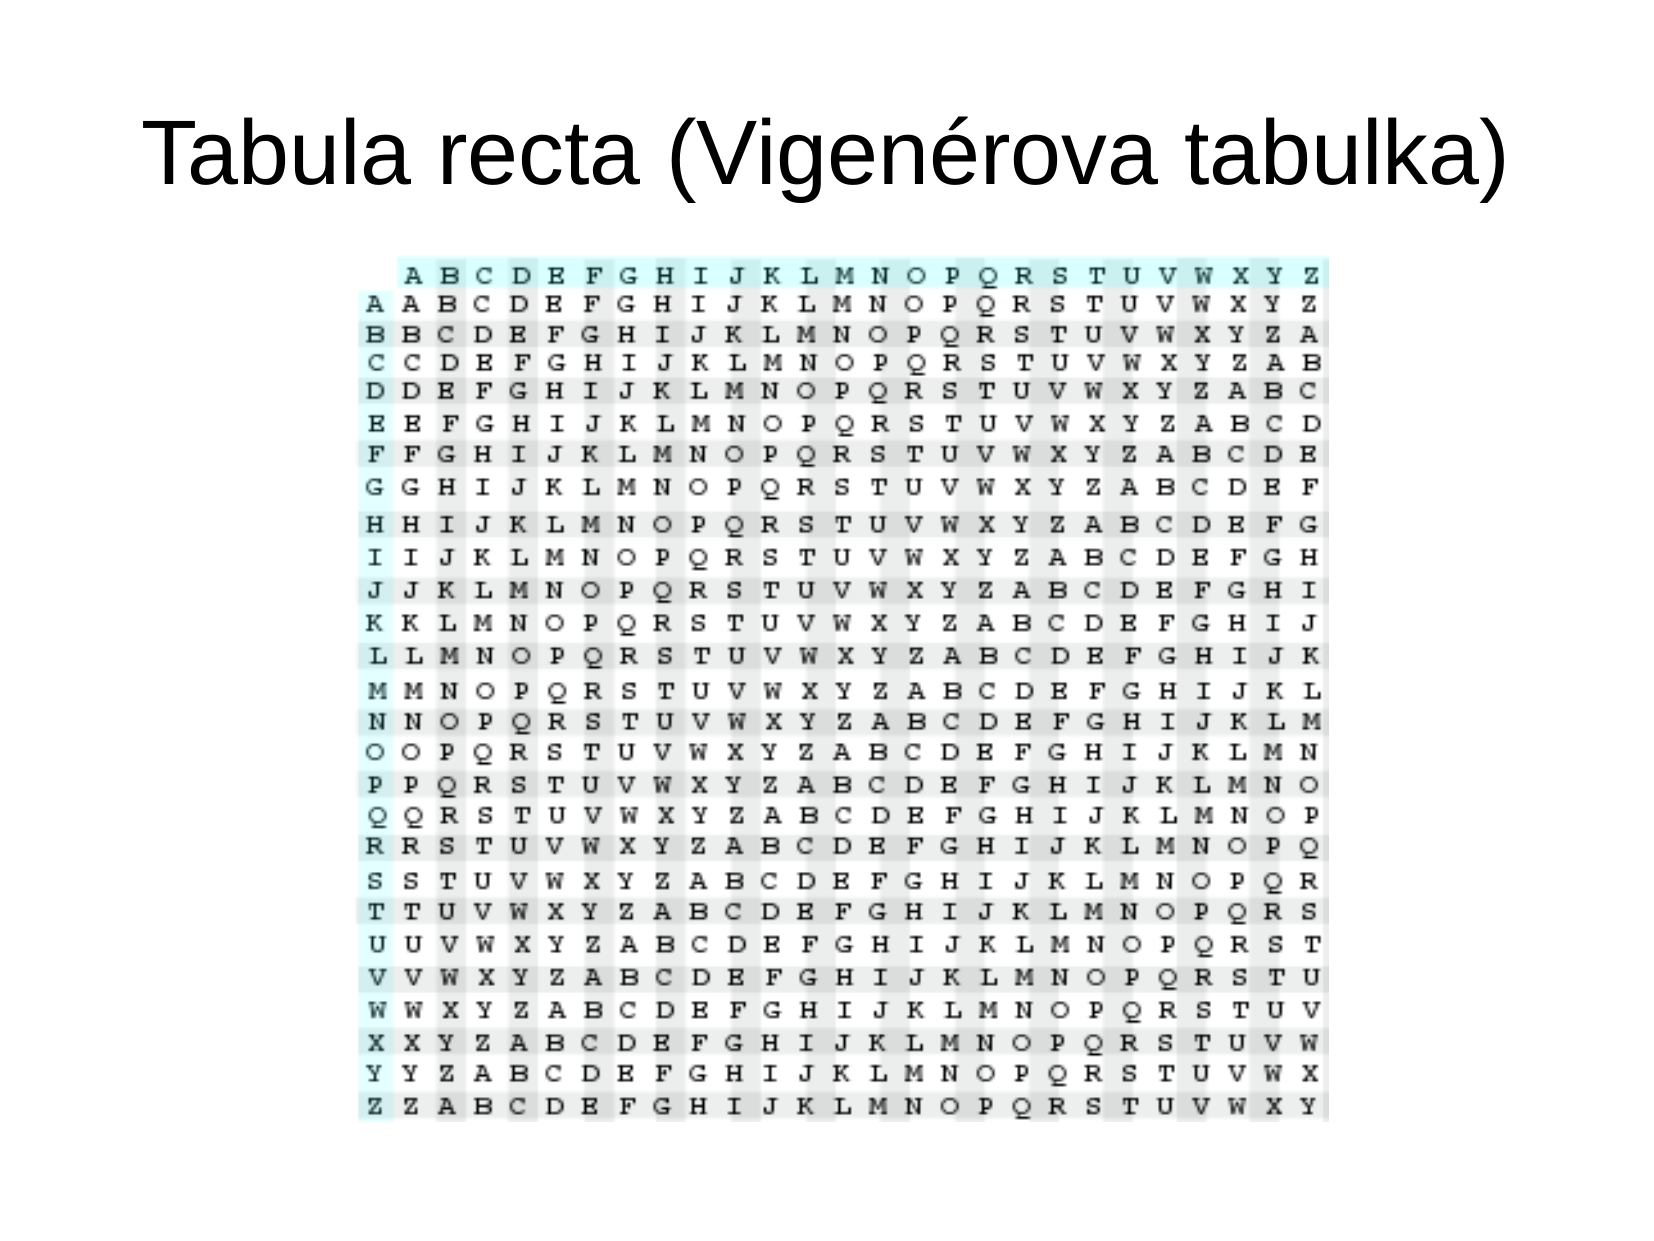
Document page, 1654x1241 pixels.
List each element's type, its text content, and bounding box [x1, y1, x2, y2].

picture [354, 247, 1329, 1123]
title Tabula recta (Vigenérova tabulka) [82, 56, 1571, 250]
